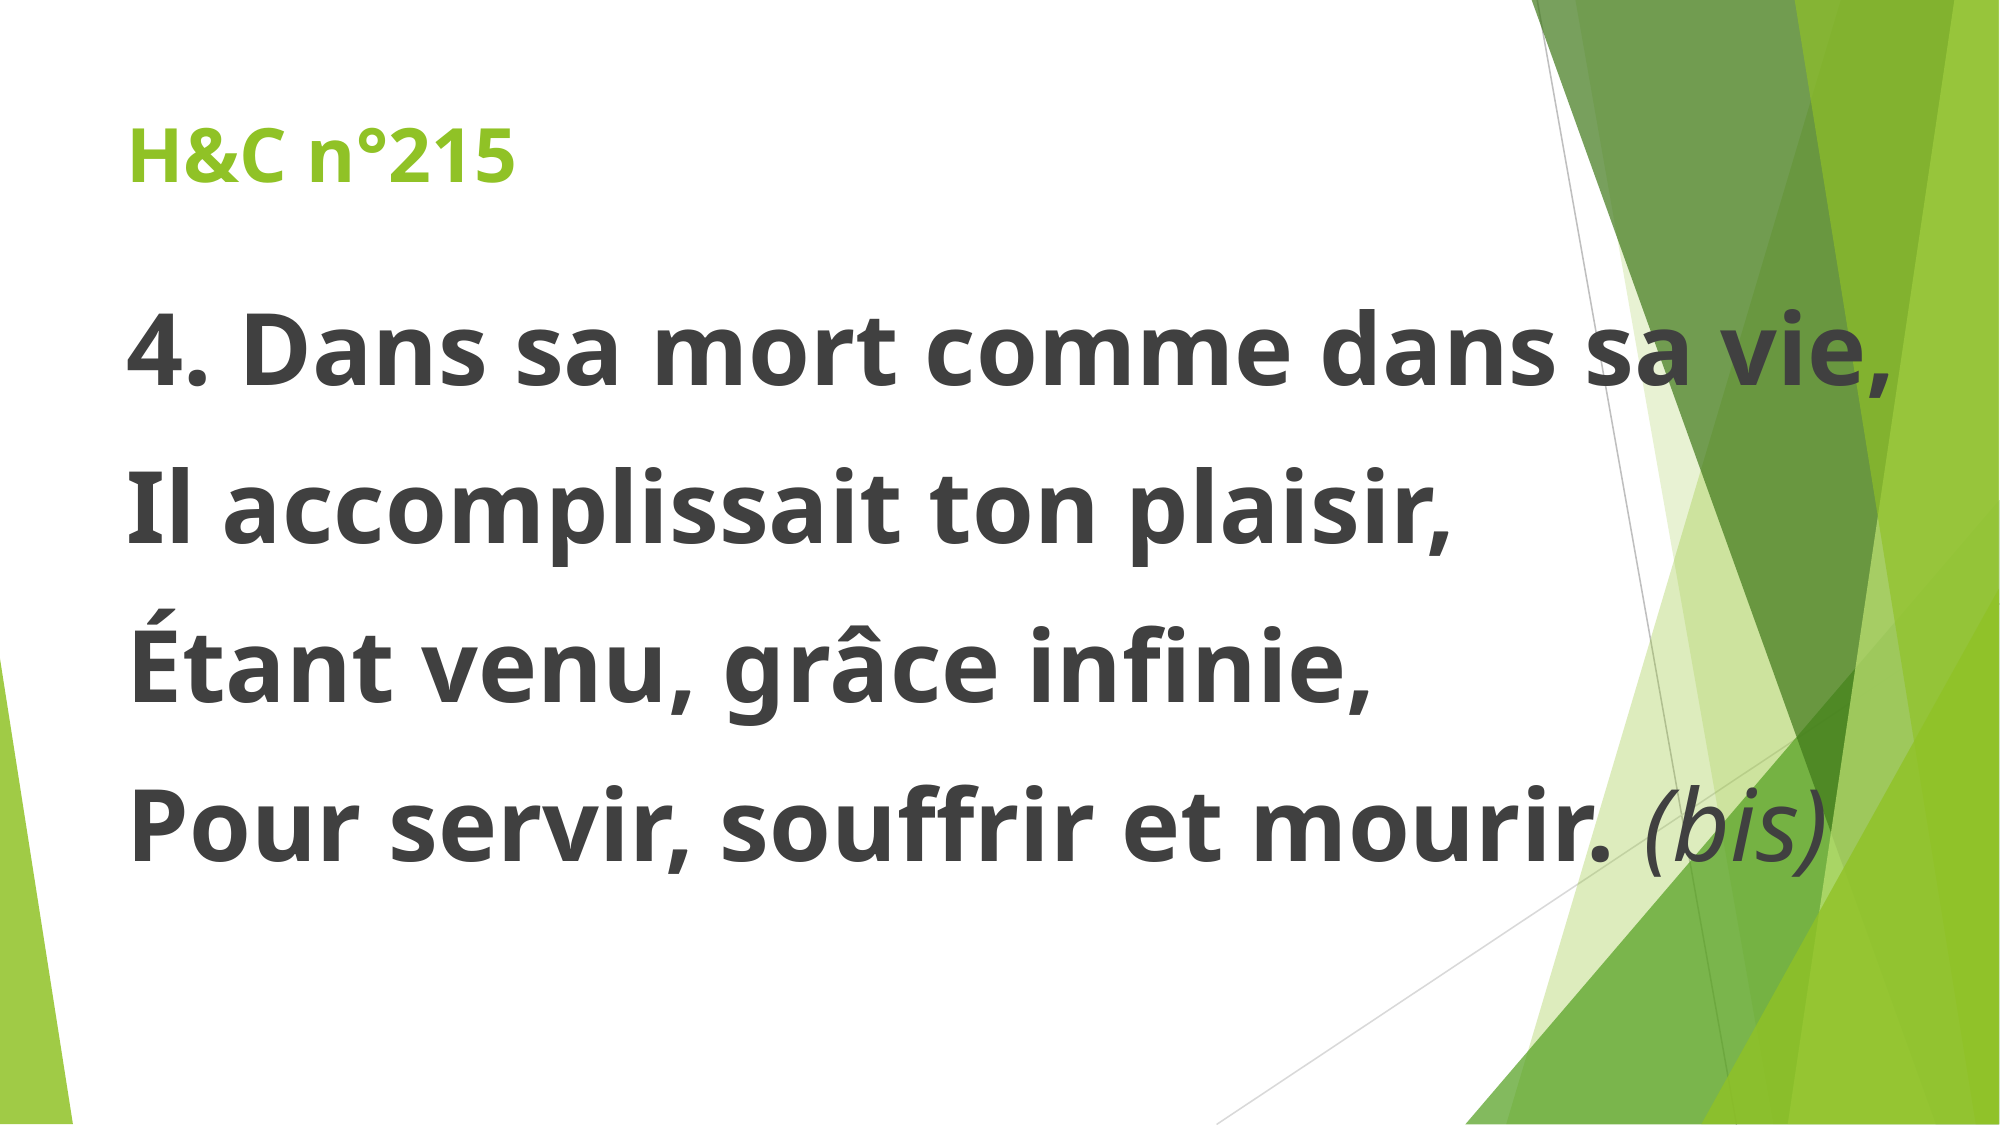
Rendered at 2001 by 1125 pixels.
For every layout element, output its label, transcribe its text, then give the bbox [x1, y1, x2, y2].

text_box 4. Dans sa mort comme dans sa vie, Il accomplissait ton plaisir, Étant venu, grâce infinie, Pour servir, souffrir et mourir. (bis) [111, 259, 1949, 1063]
text_box H&C n°215 [111, 99, 1522, 225]
